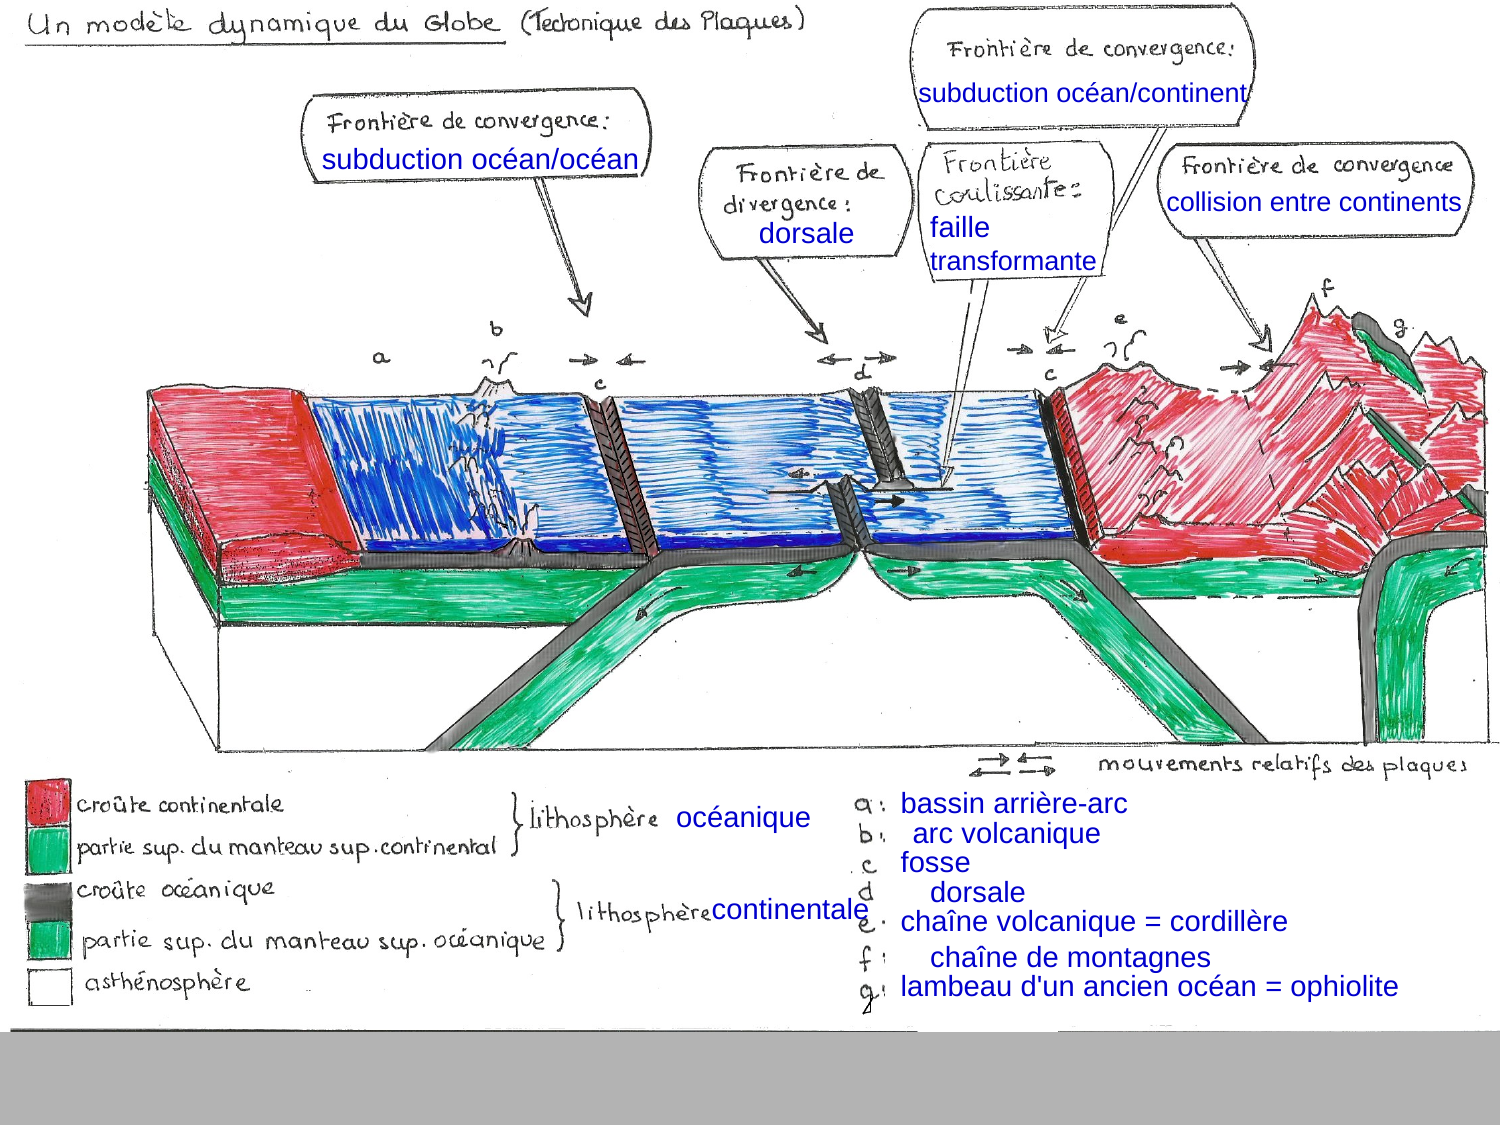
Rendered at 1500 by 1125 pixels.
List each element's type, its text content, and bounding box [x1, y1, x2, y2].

text_box continentale [696, 883, 904, 934]
text_box subduction océan/continent [903, 68, 1317, 116]
text_box arc volcanique [897, 806, 1123, 857]
text_box océanique [661, 791, 839, 842]
text_box faille transformante [915, 200, 1152, 284]
picture [0, 0, 1500, 1032]
text_box fosse [885, 836, 1004, 886]
text_box collision entre continents [1151, 177, 1500, 225]
text_box dorsale [744, 206, 892, 257]
text_box bassin arrière-arc [885, 776, 1241, 827]
text_box subduction océan/océan [307, 133, 662, 184]
text_box dorsale [915, 865, 1063, 895]
text_box chaîne volcanique = cordillère [885, 895, 1359, 945]
text_box lambeau d'un ancien océan = ophiolite [885, 960, 1418, 1010]
text_box chaîne de montagnes [915, 930, 1241, 960]
